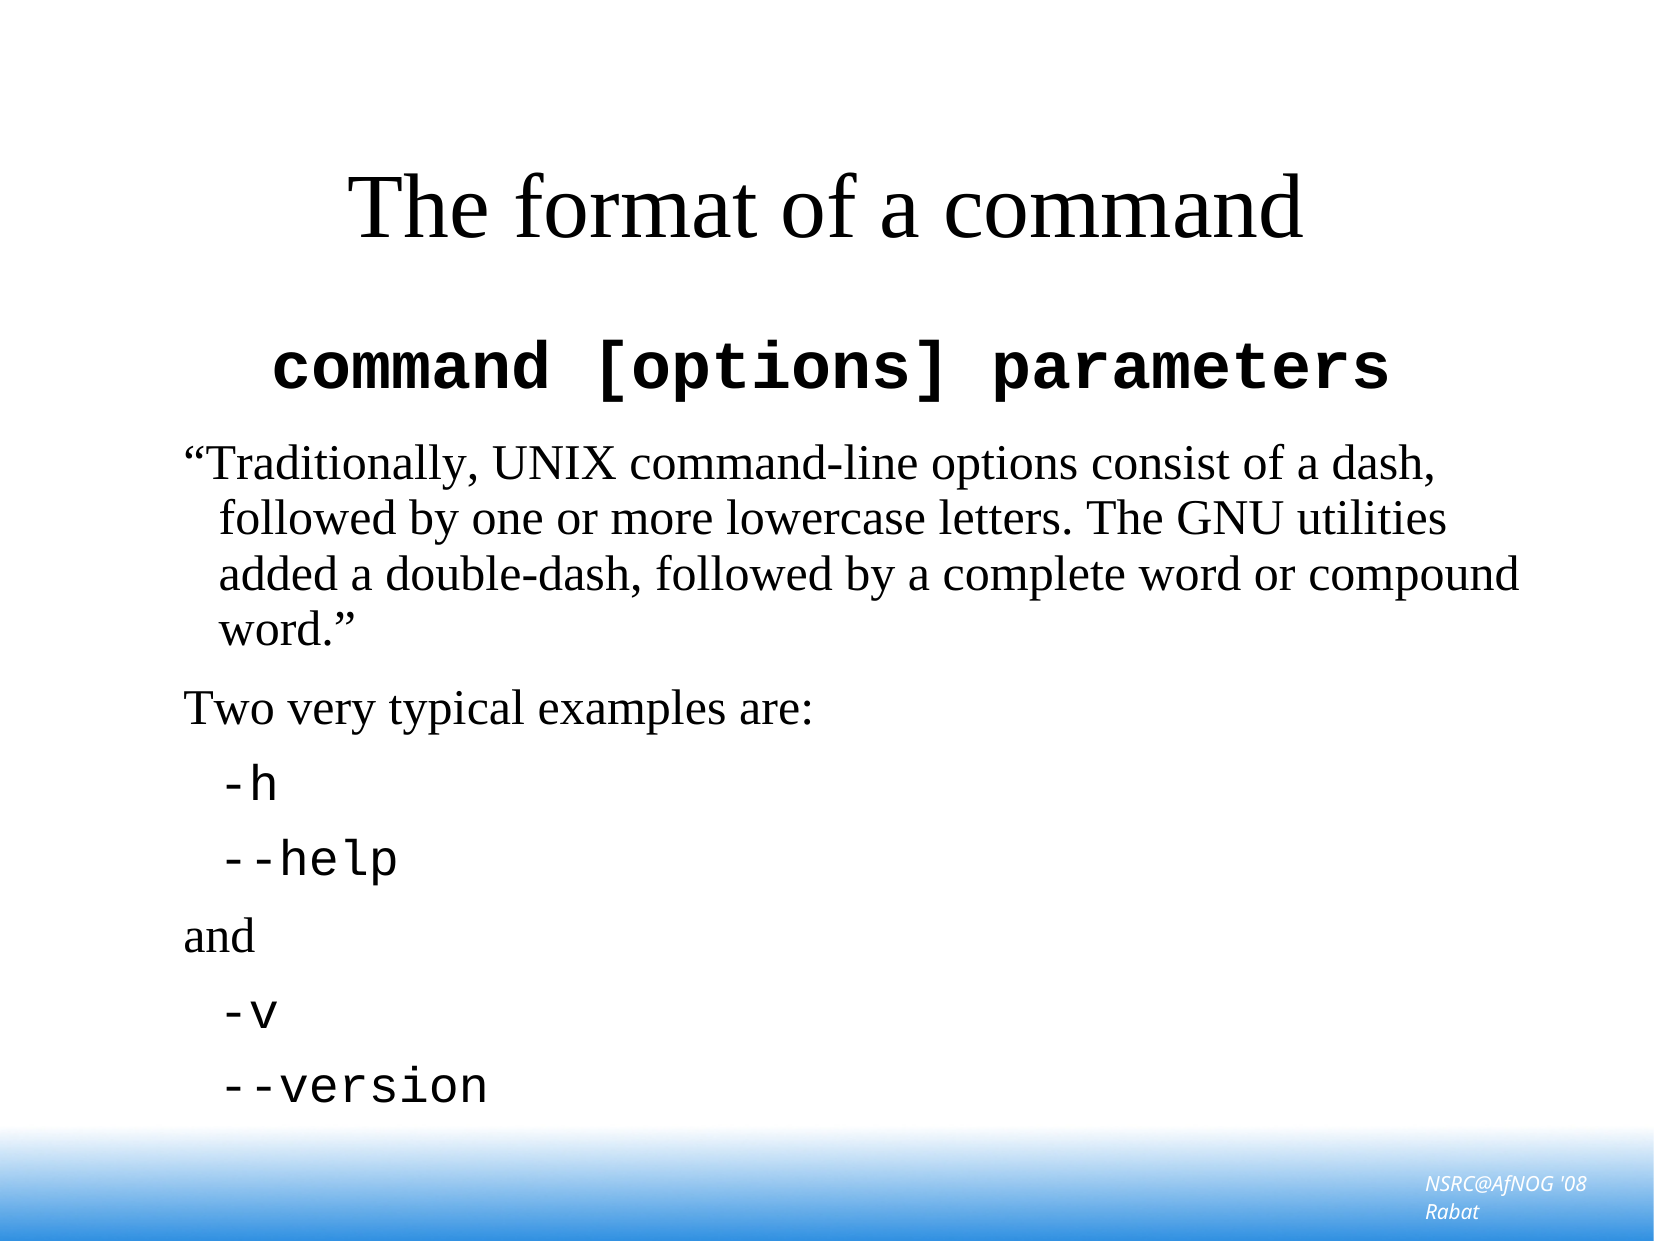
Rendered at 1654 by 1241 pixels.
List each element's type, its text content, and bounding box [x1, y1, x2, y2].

title The format of a command [121, 102, 1534, 310]
list command [options] parameters “Traditionally, UNIX command-line options consist of a dash, followed by one or more lowercase letters. The GNU utilities added a double-dash, followed by a complete word or compound word.” Two very typical examples are: -h --help and -v --version [112, 332, 1534, 1121]
picture [0, 1124, 1654, 1241]
